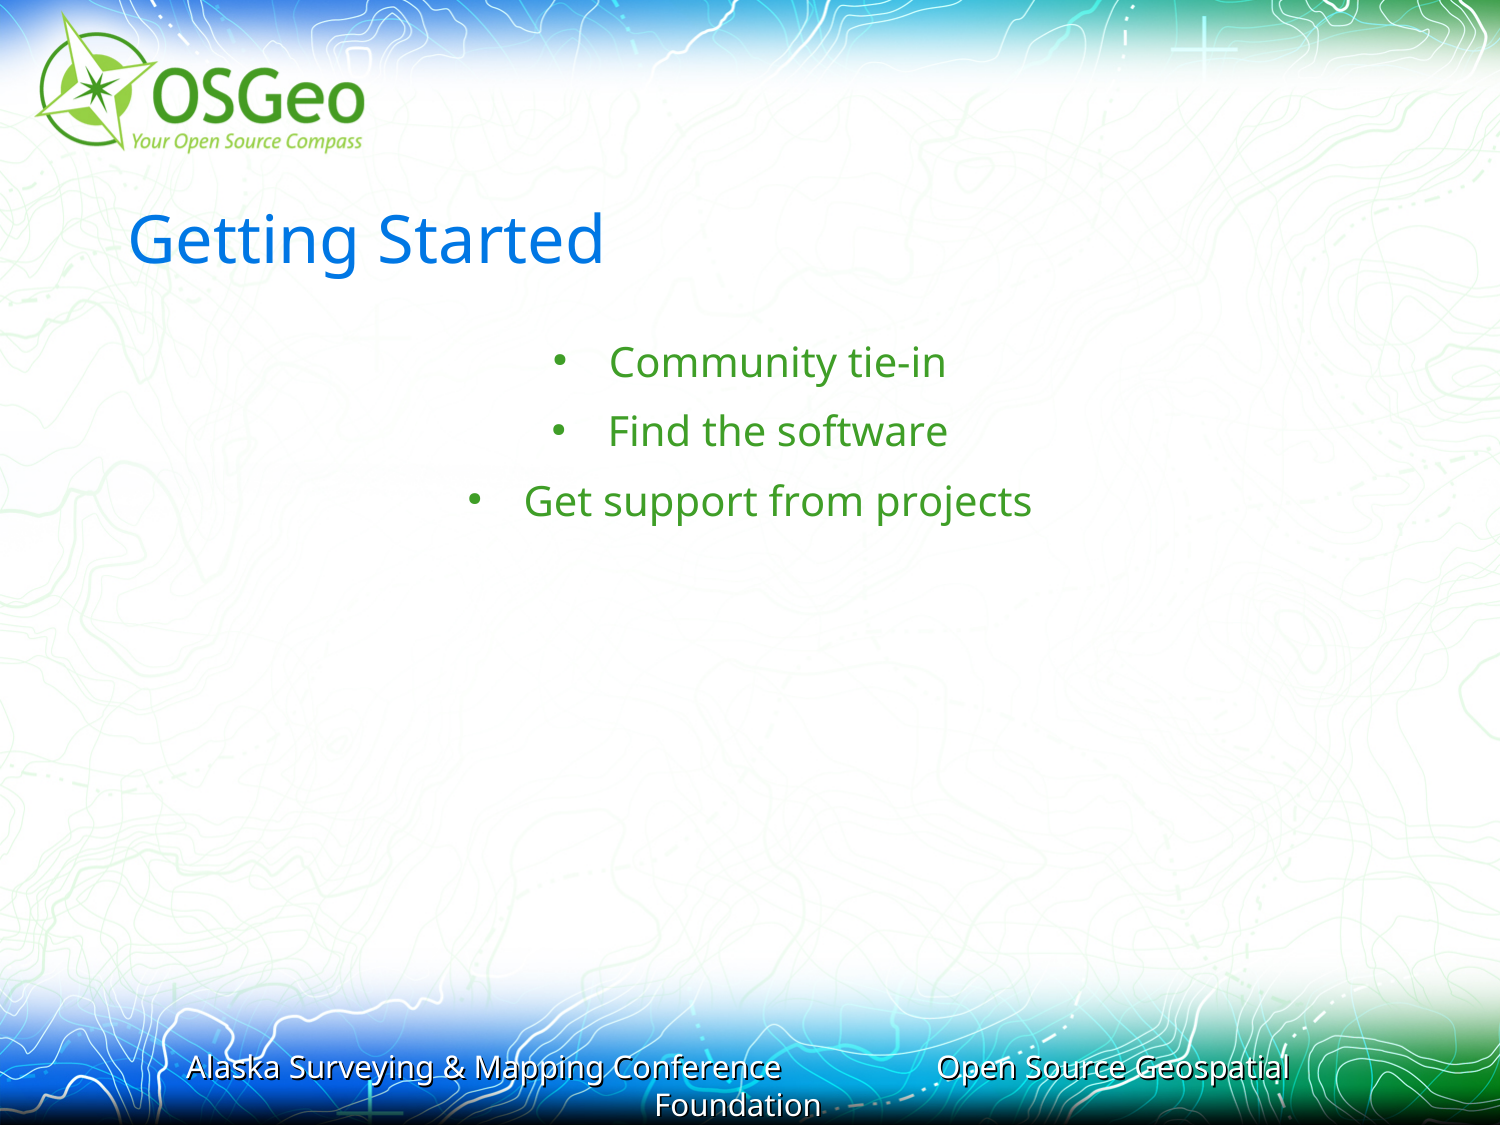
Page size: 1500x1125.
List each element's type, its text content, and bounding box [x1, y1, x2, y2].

title Getting Started [112, 187, 1388, 288]
picture [0, 0, 1500, 1125]
list Community tie-in Find the software Get support from projects [112, 324, 1388, 1068]
